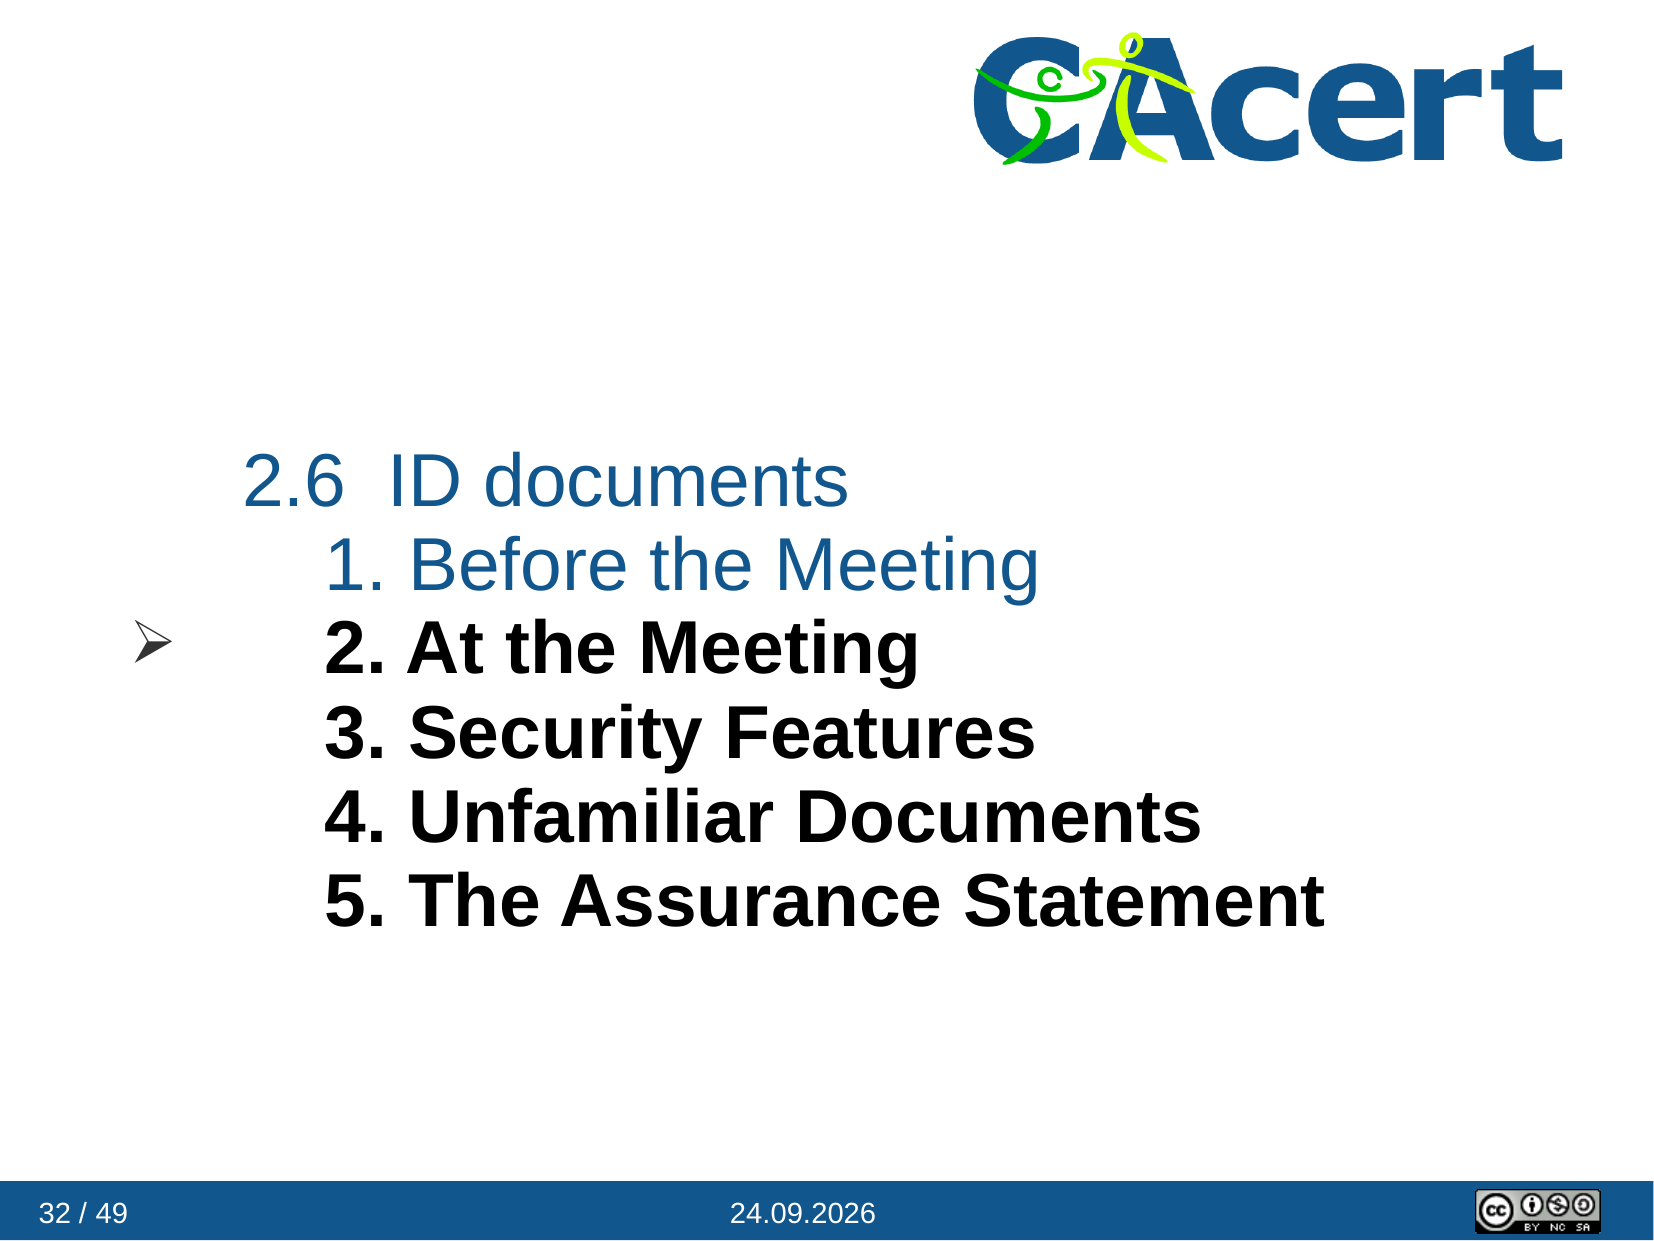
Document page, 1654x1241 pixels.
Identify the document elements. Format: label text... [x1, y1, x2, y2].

text_box [114, 246, 234, 700]
picture [972, 30, 1564, 166]
subtitle 2.6 ID documents 1. Before the Meeting 2. At the Meeting 3. Security Features 4. Unfamiliar Documents 5. The Assurance Statement [242, 265, 1565, 1115]
picture [1475, 1189, 1601, 1234]
